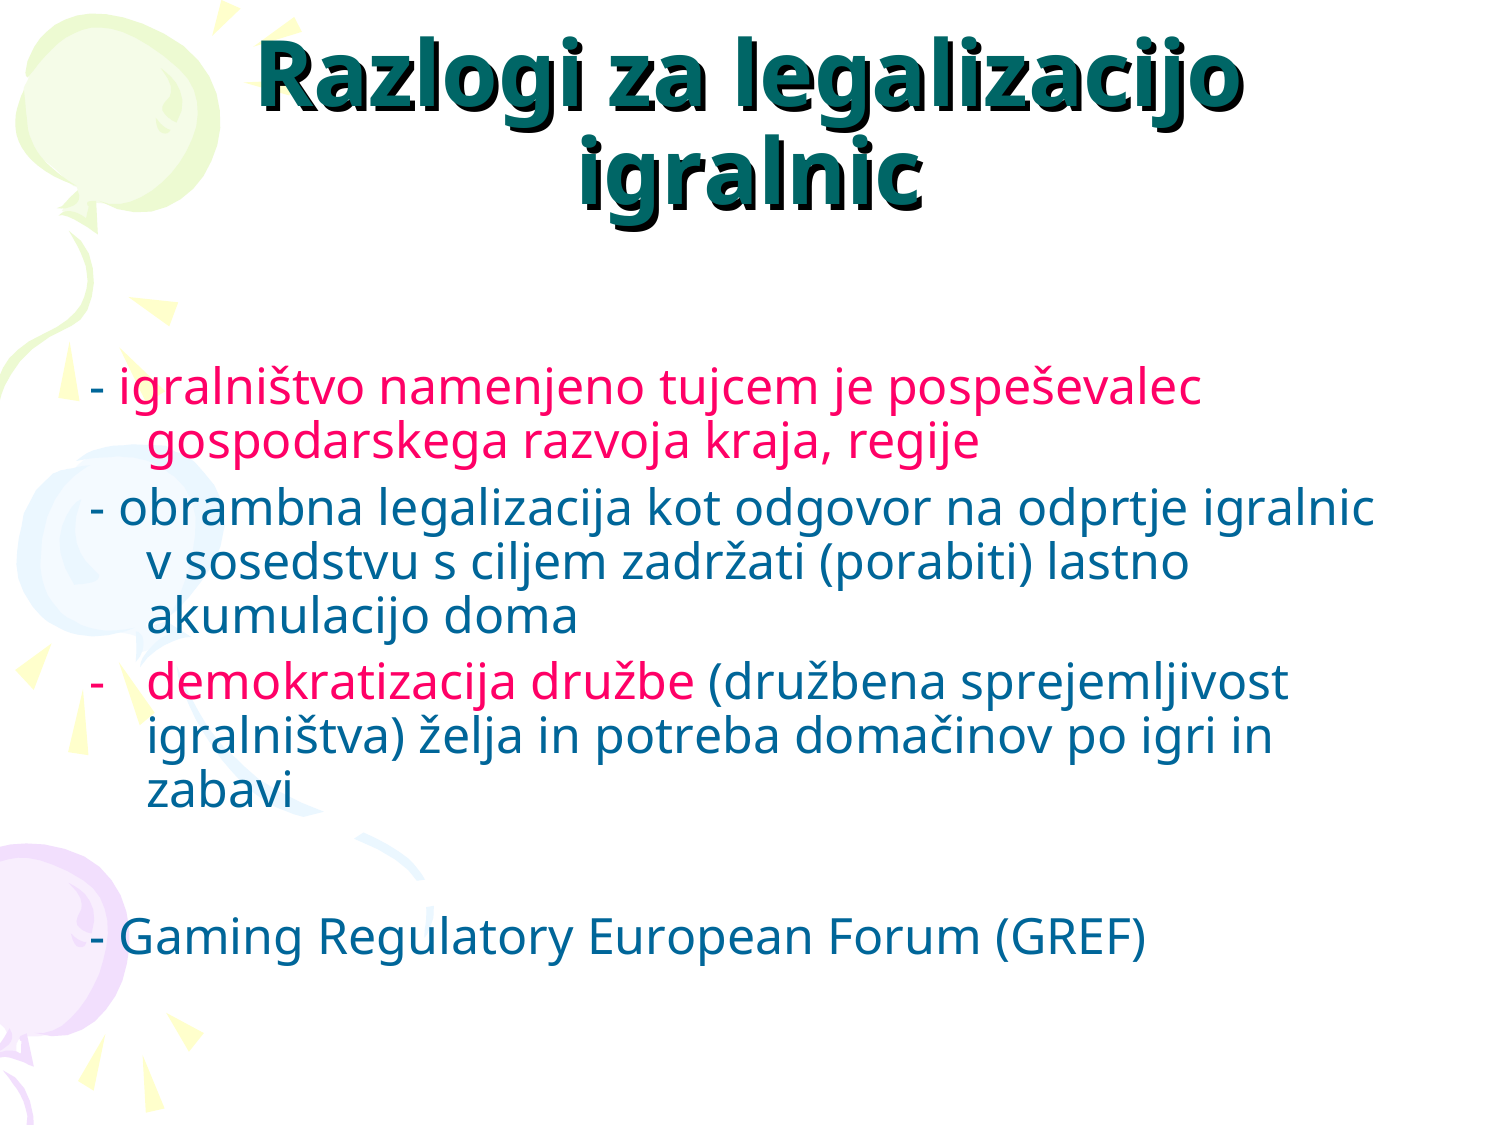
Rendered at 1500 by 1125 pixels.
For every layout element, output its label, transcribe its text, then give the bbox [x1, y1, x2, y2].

title Razlogi za legalizacijo igralnic [72, 16, 1426, 233]
list - igralništvo namenjeno tujcem je pospeševalec gospodarskega razvoja kraja, regije - obrambna legalizacija kot odgovor na odprtje igralnic v sosedstvu s ciljem zadržati (porabiti) lastno akumulacijo doma demokratizacija družbe (družbena sprejemljivost igralništva) želja in potreba domačinov po igri in zabavi - Gaming Regulatory European Forum (GREF) [75, 262, 1426, 994]
